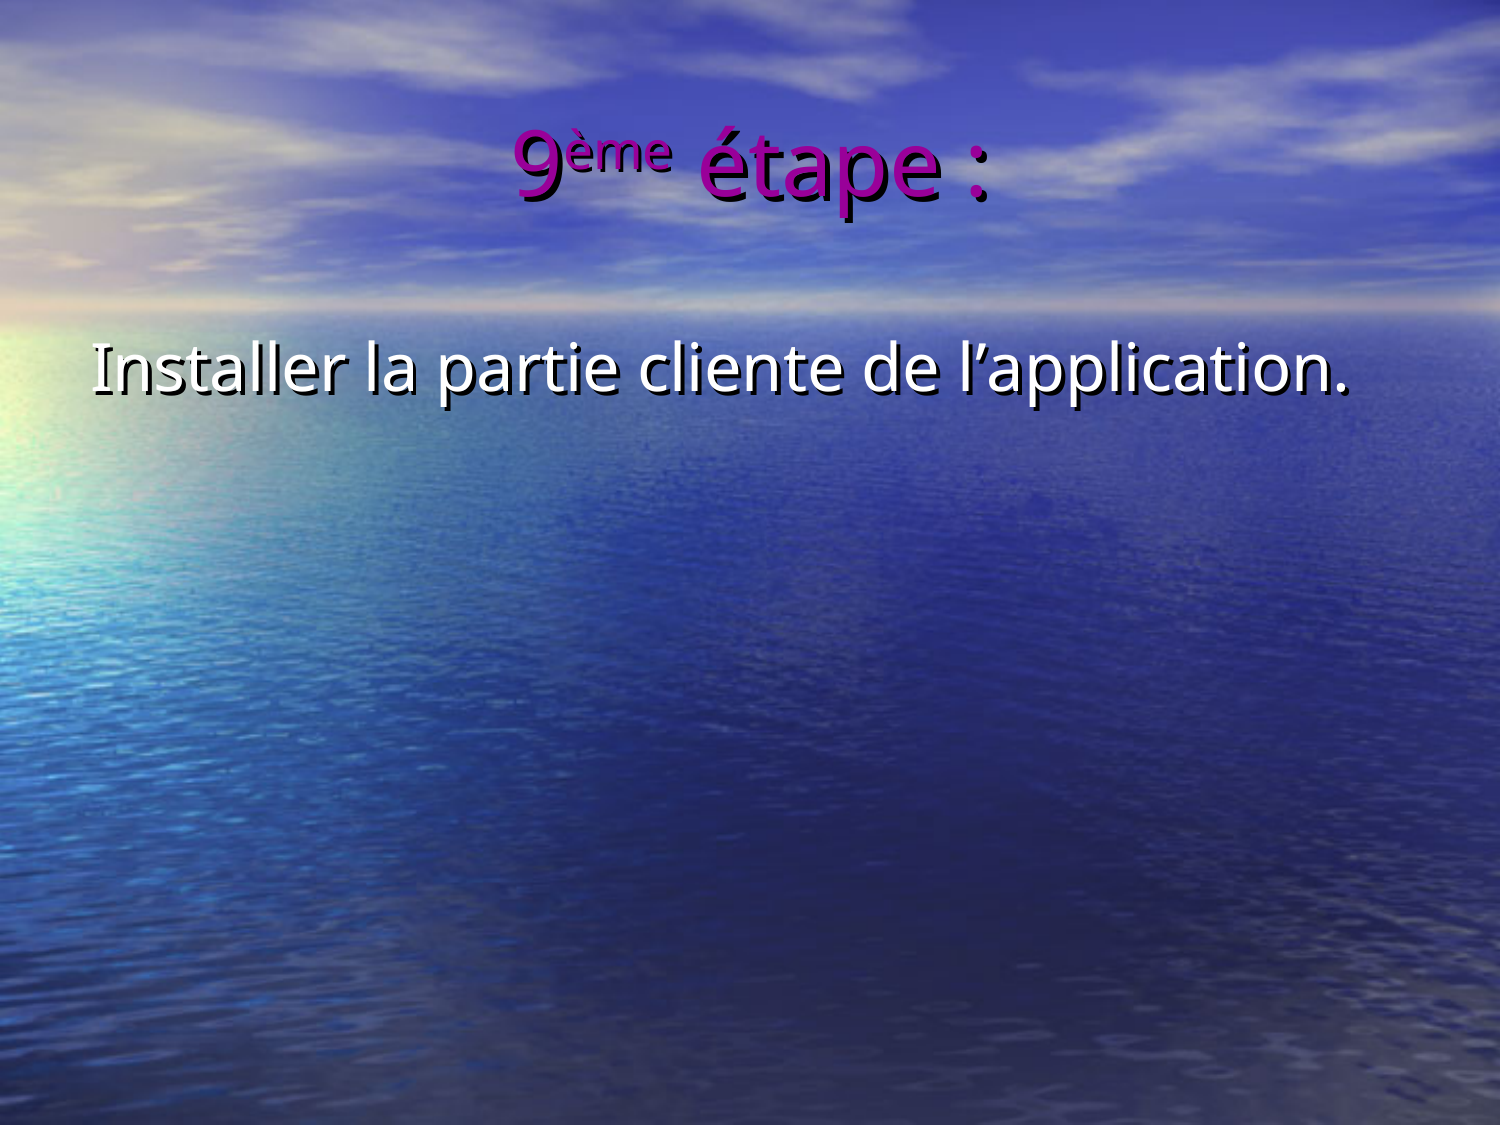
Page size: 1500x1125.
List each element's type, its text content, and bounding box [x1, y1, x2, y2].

picture [0, 0, 1500, 1125]
title 9ème étape : [75, 47, 1426, 276]
list Installer la partie cliente de l’application. [75, 312, 1426, 988]
